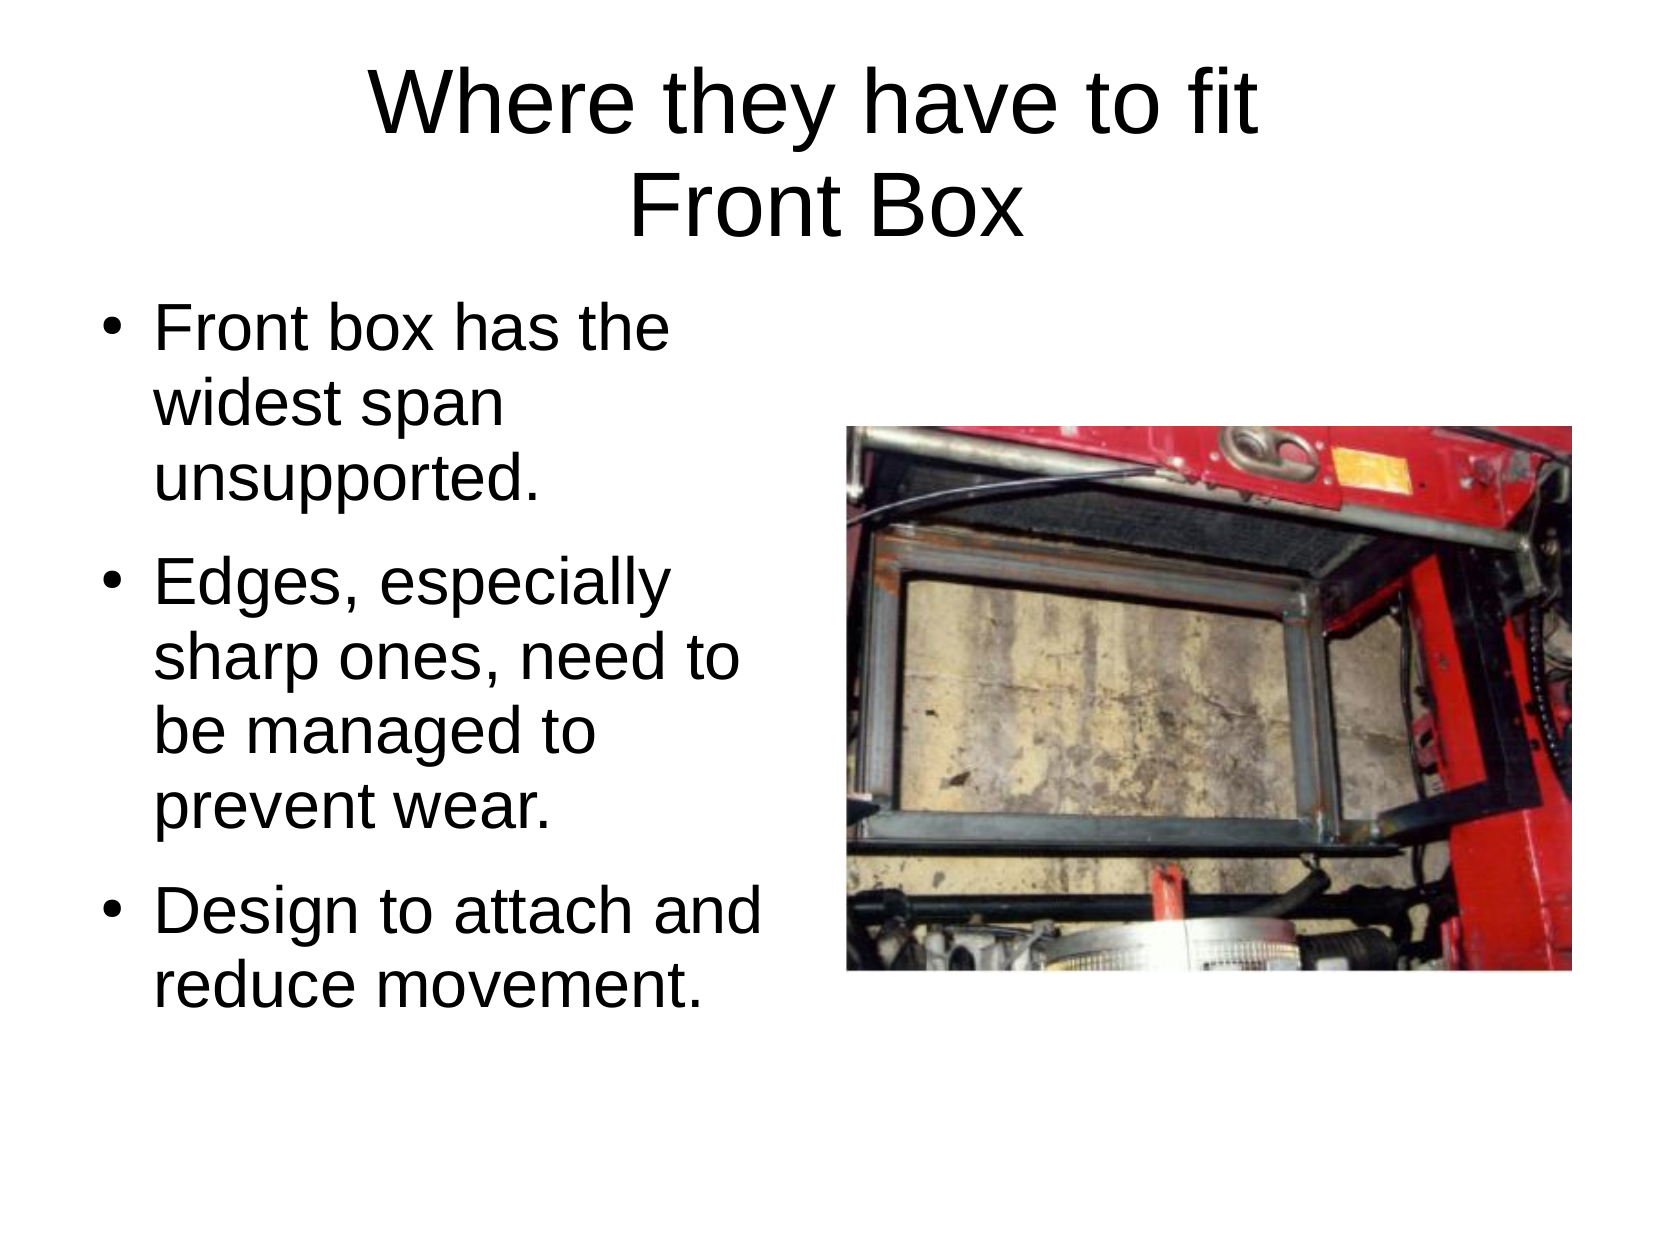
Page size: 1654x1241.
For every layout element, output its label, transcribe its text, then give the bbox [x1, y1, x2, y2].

picture [845, 426, 1572, 973]
list Front box has the widest span unsupported. Edges, especially sharp ones, need to be managed to prevent wear. Design to attach and reduce movement. [82, 290, 809, 1109]
title Where they have to fit Front Box [82, 49, 1571, 257]
